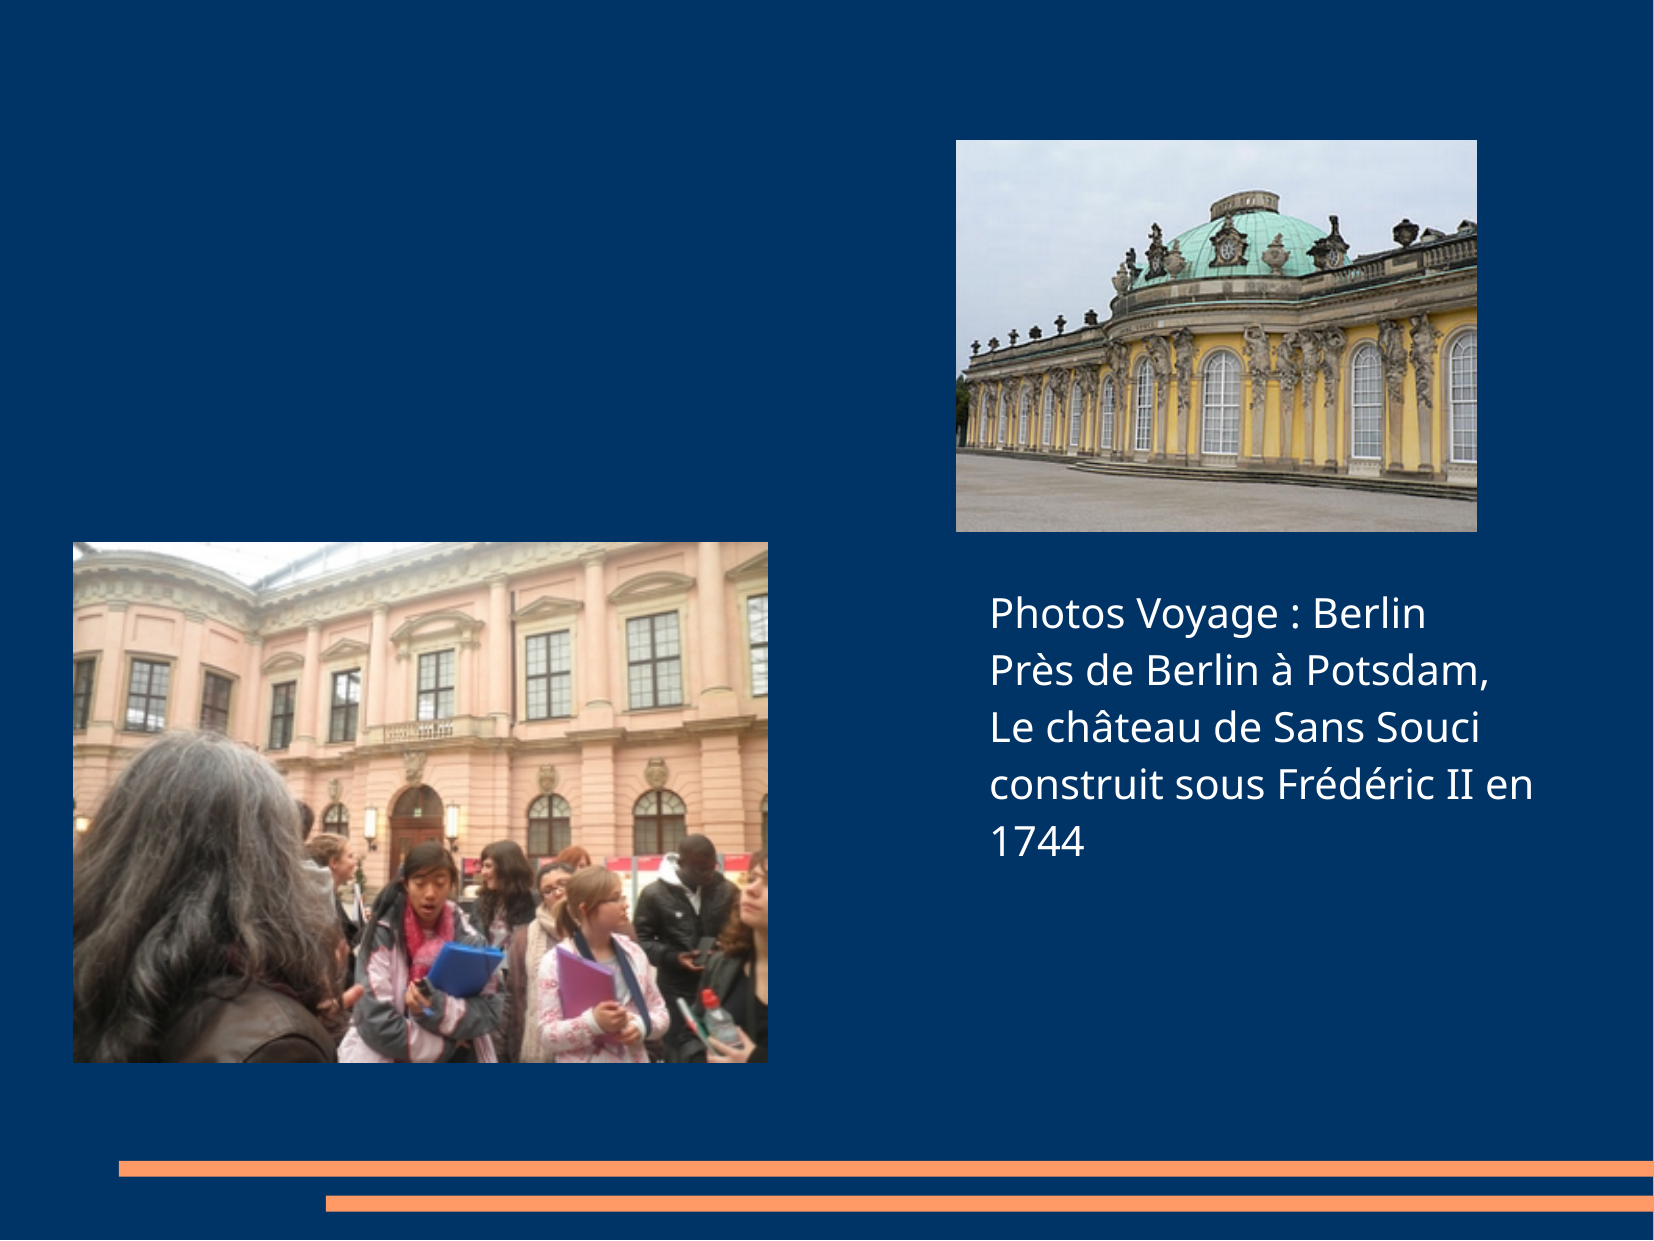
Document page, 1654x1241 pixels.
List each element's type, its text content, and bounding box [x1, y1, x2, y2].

picture [73, 542, 768, 1063]
picture [956, 140, 1477, 532]
text_box Photos Voyage : Berlin Près de Berlin à Potsdam, Le château de Sans Souci construit sous Frédéric II en 1744 [974, 576, 1565, 870]
